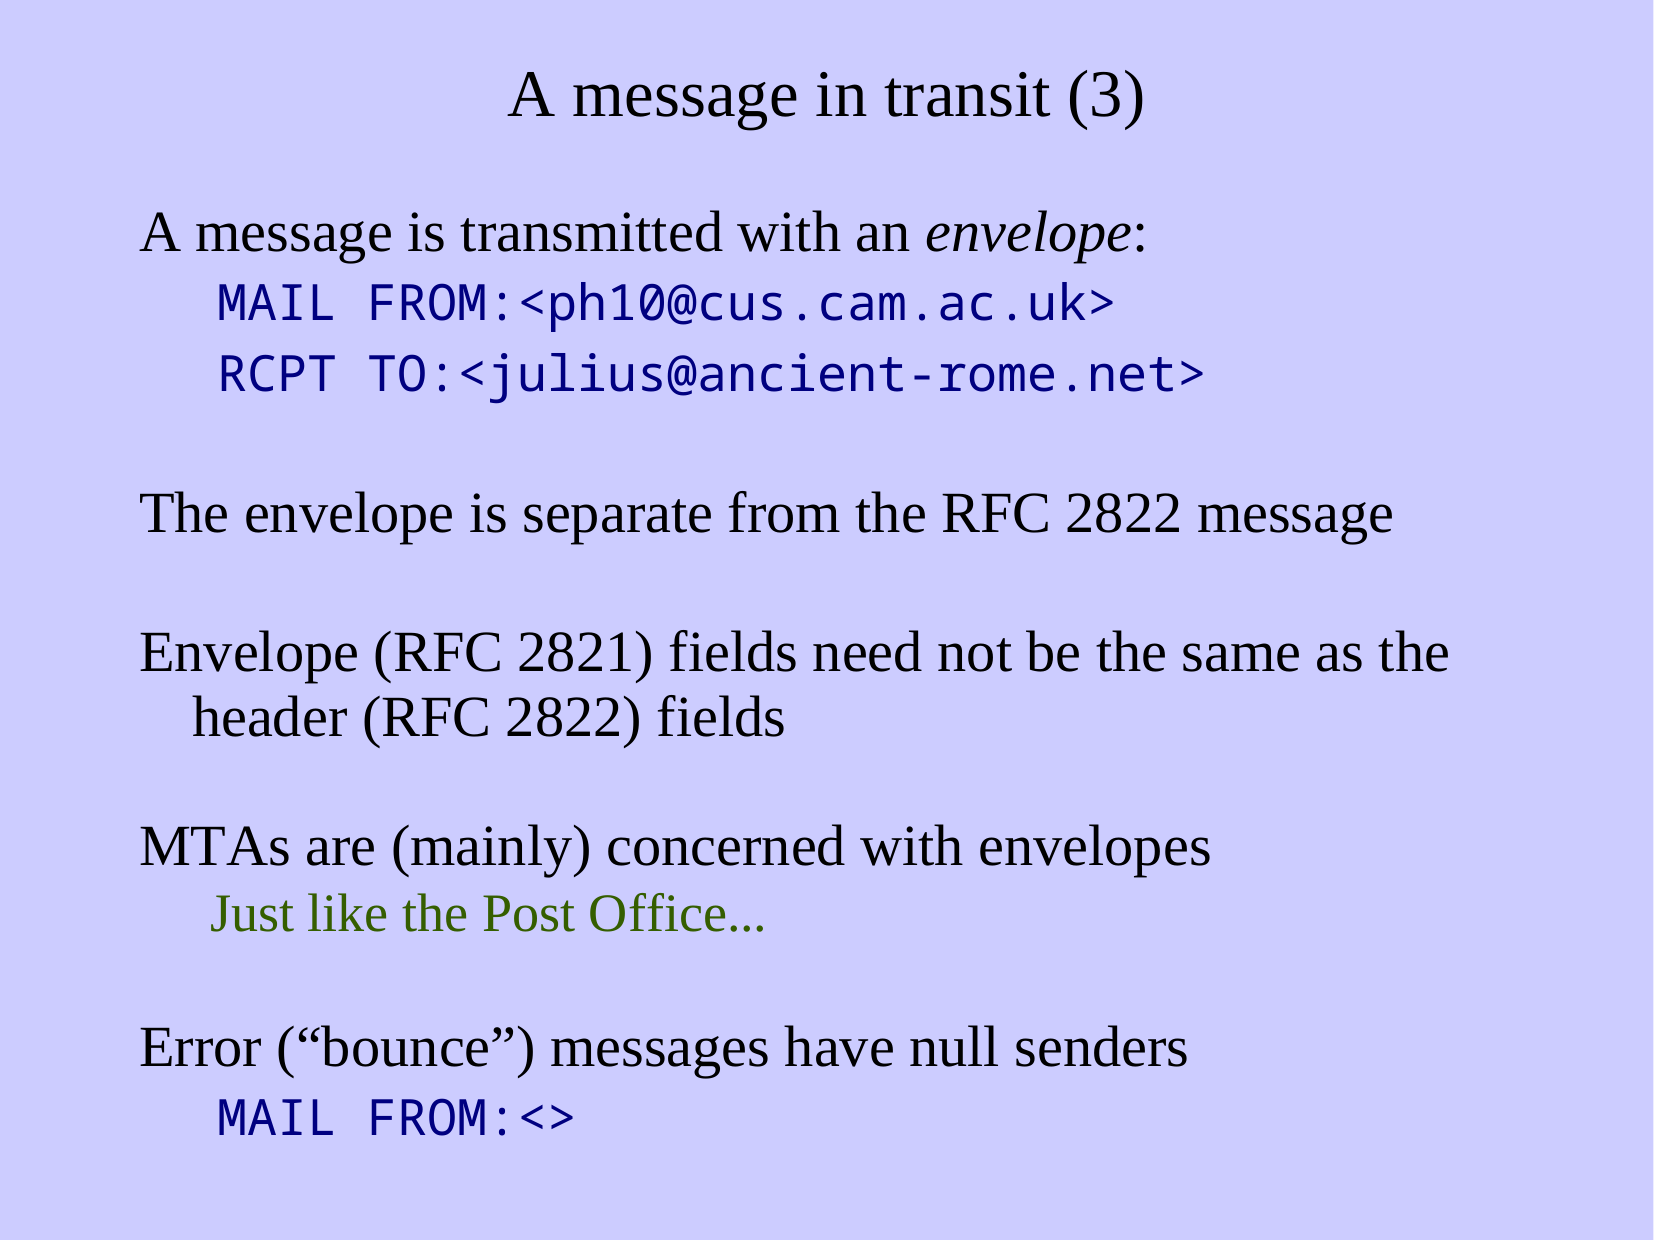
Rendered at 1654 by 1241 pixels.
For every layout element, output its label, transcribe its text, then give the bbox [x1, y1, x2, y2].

list A message is transmitted with an envelope: MAIL FROM:<ph10@cus.cam.ac.uk> RCPT TO:<julius@ancient-rome.net> The envelope is separate from the RFC 2822 message Envelope (RFC 2821) fields need not be the same as the header (RFC 2822) fields MTAs are (mainly) concerned with envelopes Just like the Post Office... Error (“bounce”) messages have null senders MAIL FROM:<> [121, 199, 1534, 1241]
title A message in transit (3) [121, 17, 1534, 171]
